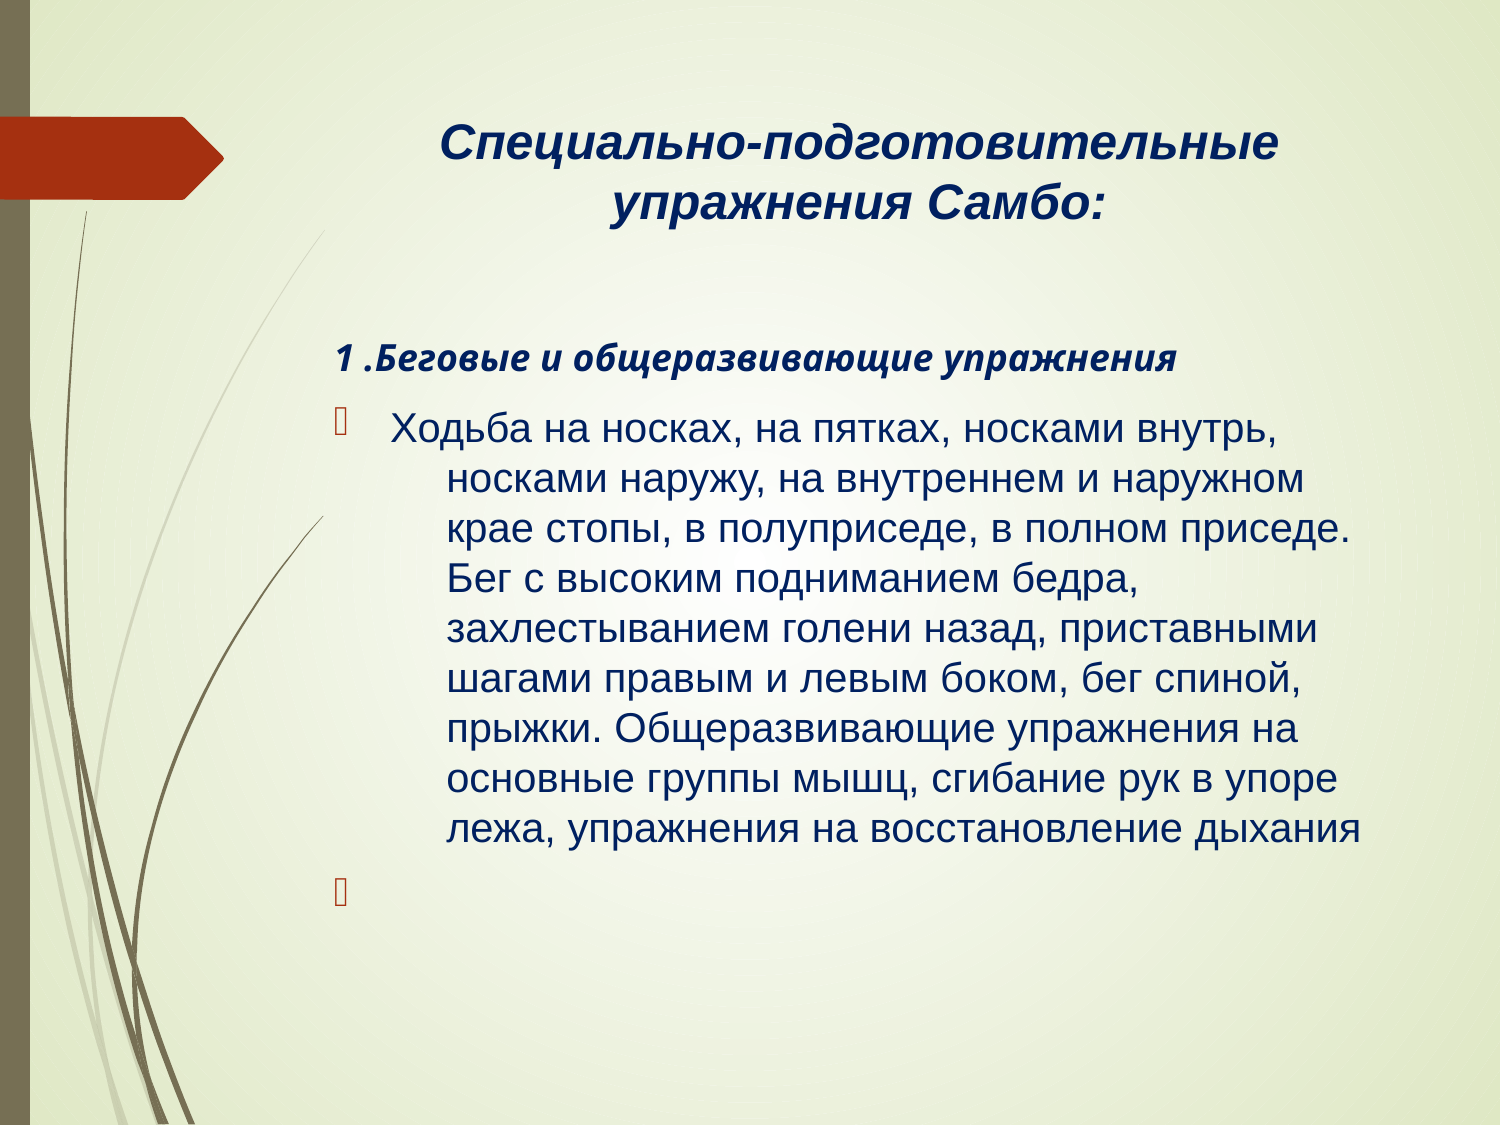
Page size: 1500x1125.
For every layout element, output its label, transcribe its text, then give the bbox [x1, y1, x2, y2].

title Специально-подготовительные упражнения Самбо: [319, 102, 1400, 313]
list 1 .Беговые и общеразвивающие упражнения Ходьба на носках, на пятках, носками внутрь, носками наружу, на внутреннем и наружном крае стопы, в полуприседе, в полном приседе. Бег с высоким подниманием бедра, захлестыванием голени назад, приставными шагами правым и левым боком, бег спиной, прыжки. Общеразвивающие упражнения на основные группы мышц, сгибание рук в упоре лежа, упражнения на восстановление дыхания [318, 326, 1401, 1002]
